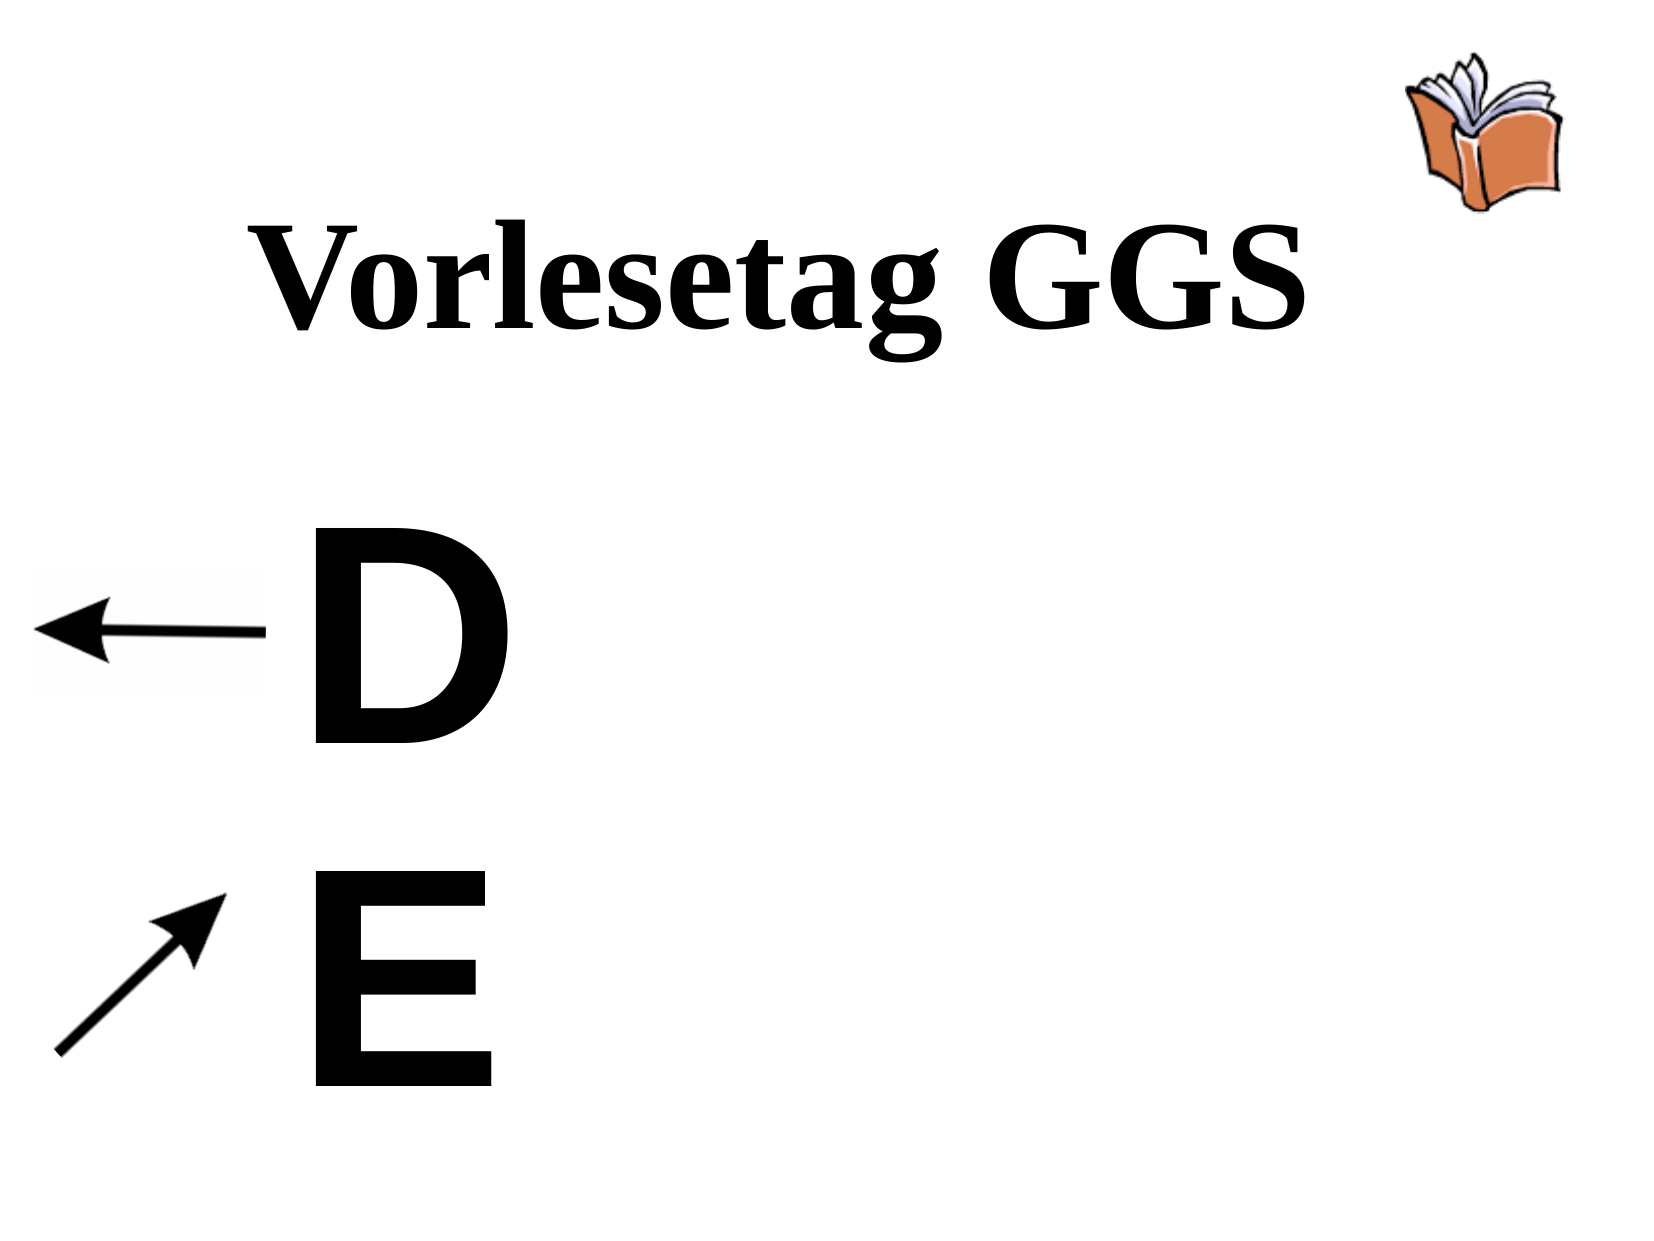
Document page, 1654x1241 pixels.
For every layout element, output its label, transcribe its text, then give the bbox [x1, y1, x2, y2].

title D [295, 685, 1449, 803]
title E [295, 803, 1449, 1234]
picture [14, 847, 270, 1099]
picture [32, 566, 267, 695]
picture [1405, 52, 1565, 214]
subtitle Vorlesetag GGS [35, 0, 1524, 685]
